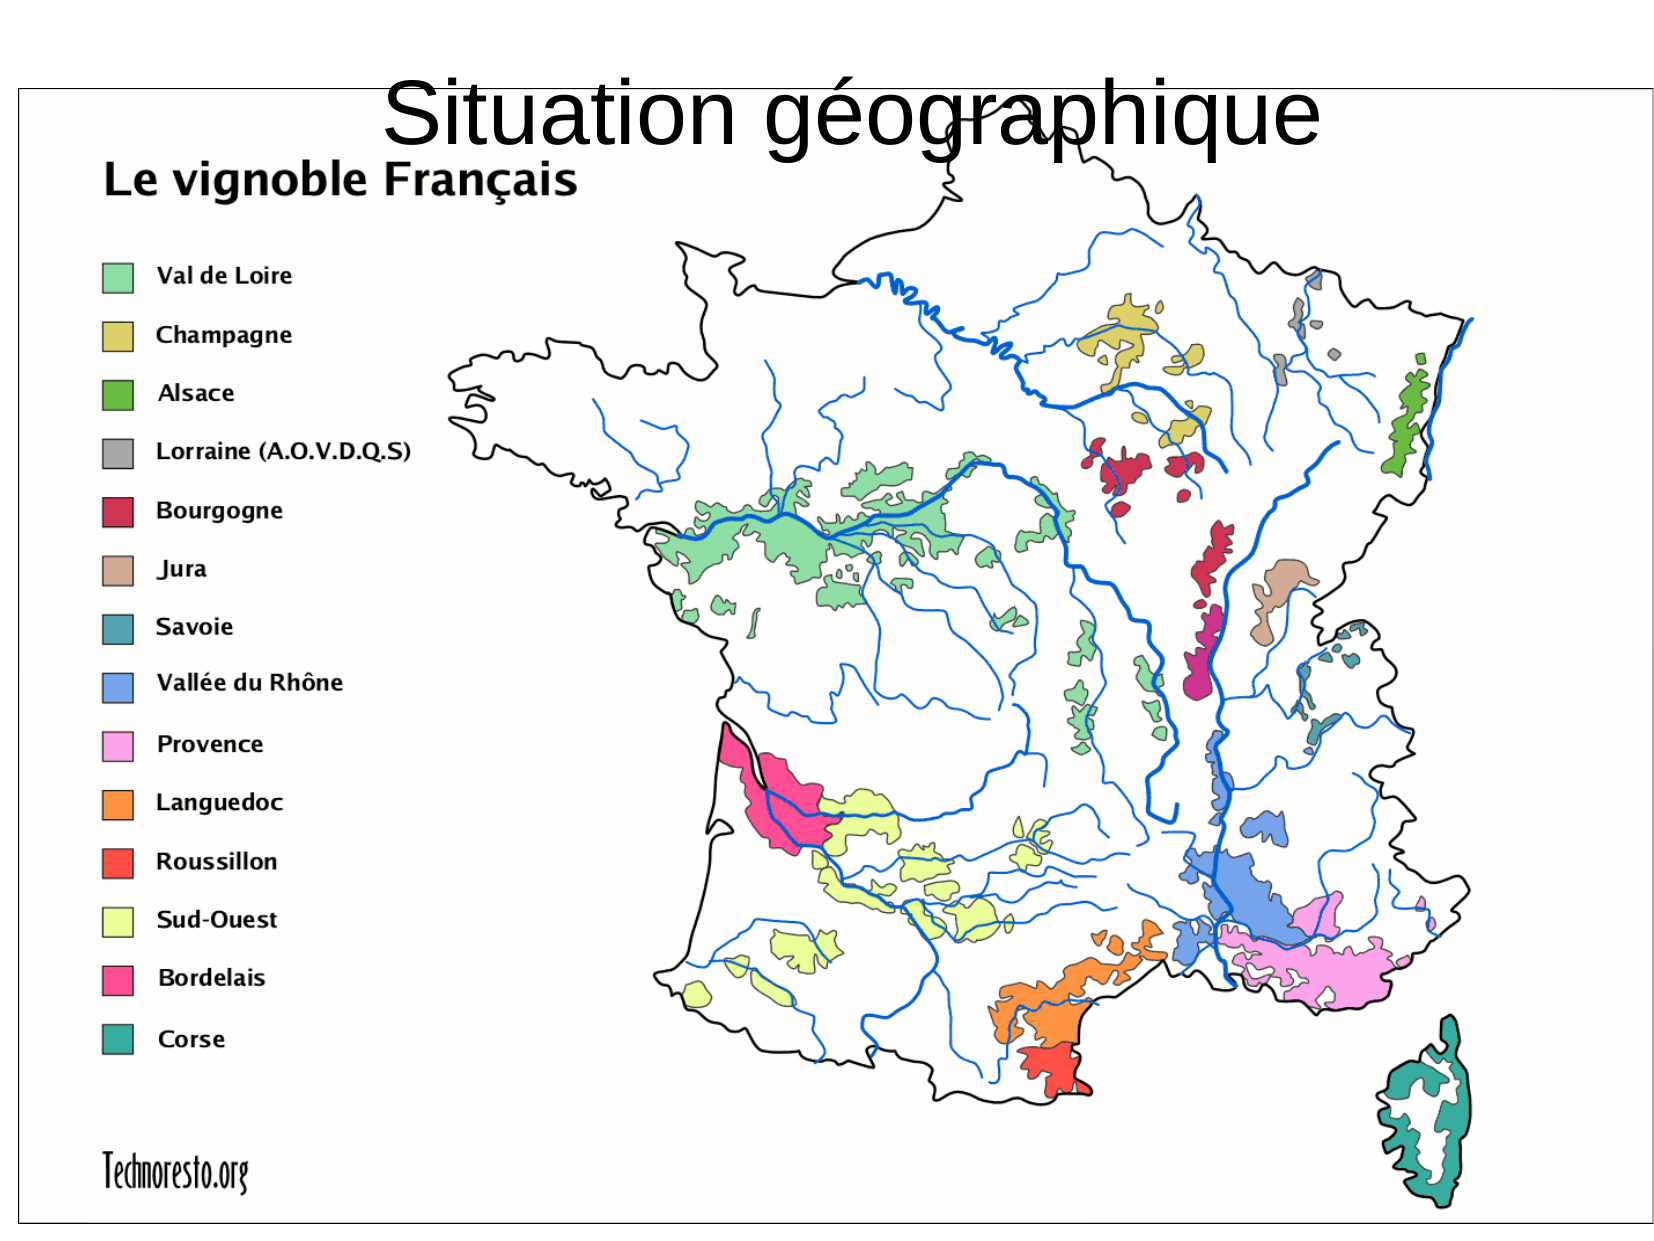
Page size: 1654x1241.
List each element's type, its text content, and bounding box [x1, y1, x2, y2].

picture [18, 88, 1654, 1224]
title Situation géographique [200, 19, 1506, 207]
